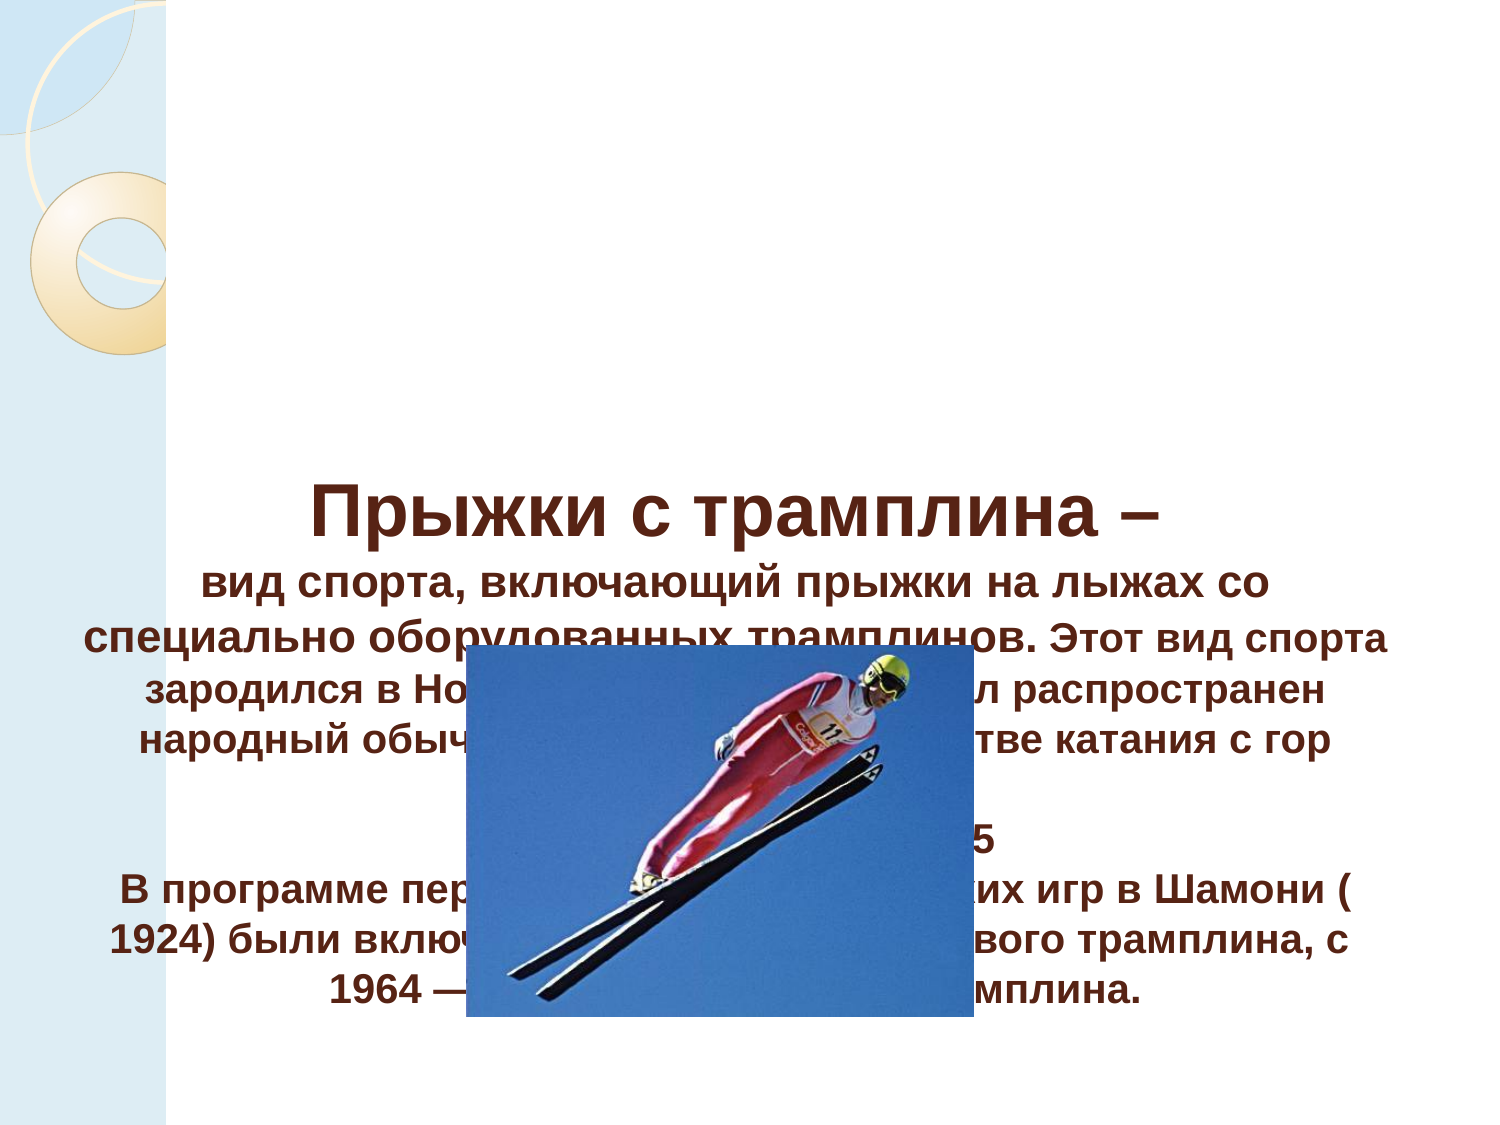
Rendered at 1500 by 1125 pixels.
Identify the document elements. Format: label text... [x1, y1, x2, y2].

picture [466, 645, 974, 1017]
title Прыжки с трамплина – вид спорта, включающий прыжки на лыжах со специально оборудованных трамплинов. Этот вид спорта зародился в Норвегии, в стране, где был распространен народный обычай состязаться в искусстве катания с гор (слалом). Прыжки на лыжах в 1905 В программе первых Зимних Олимпийских игр в Шамони (1924) были включены прыжки с 70 метрового трамплина, с 1964 — с 70 и 90 метрового трамплина. [60, 149, 1411, 355]
